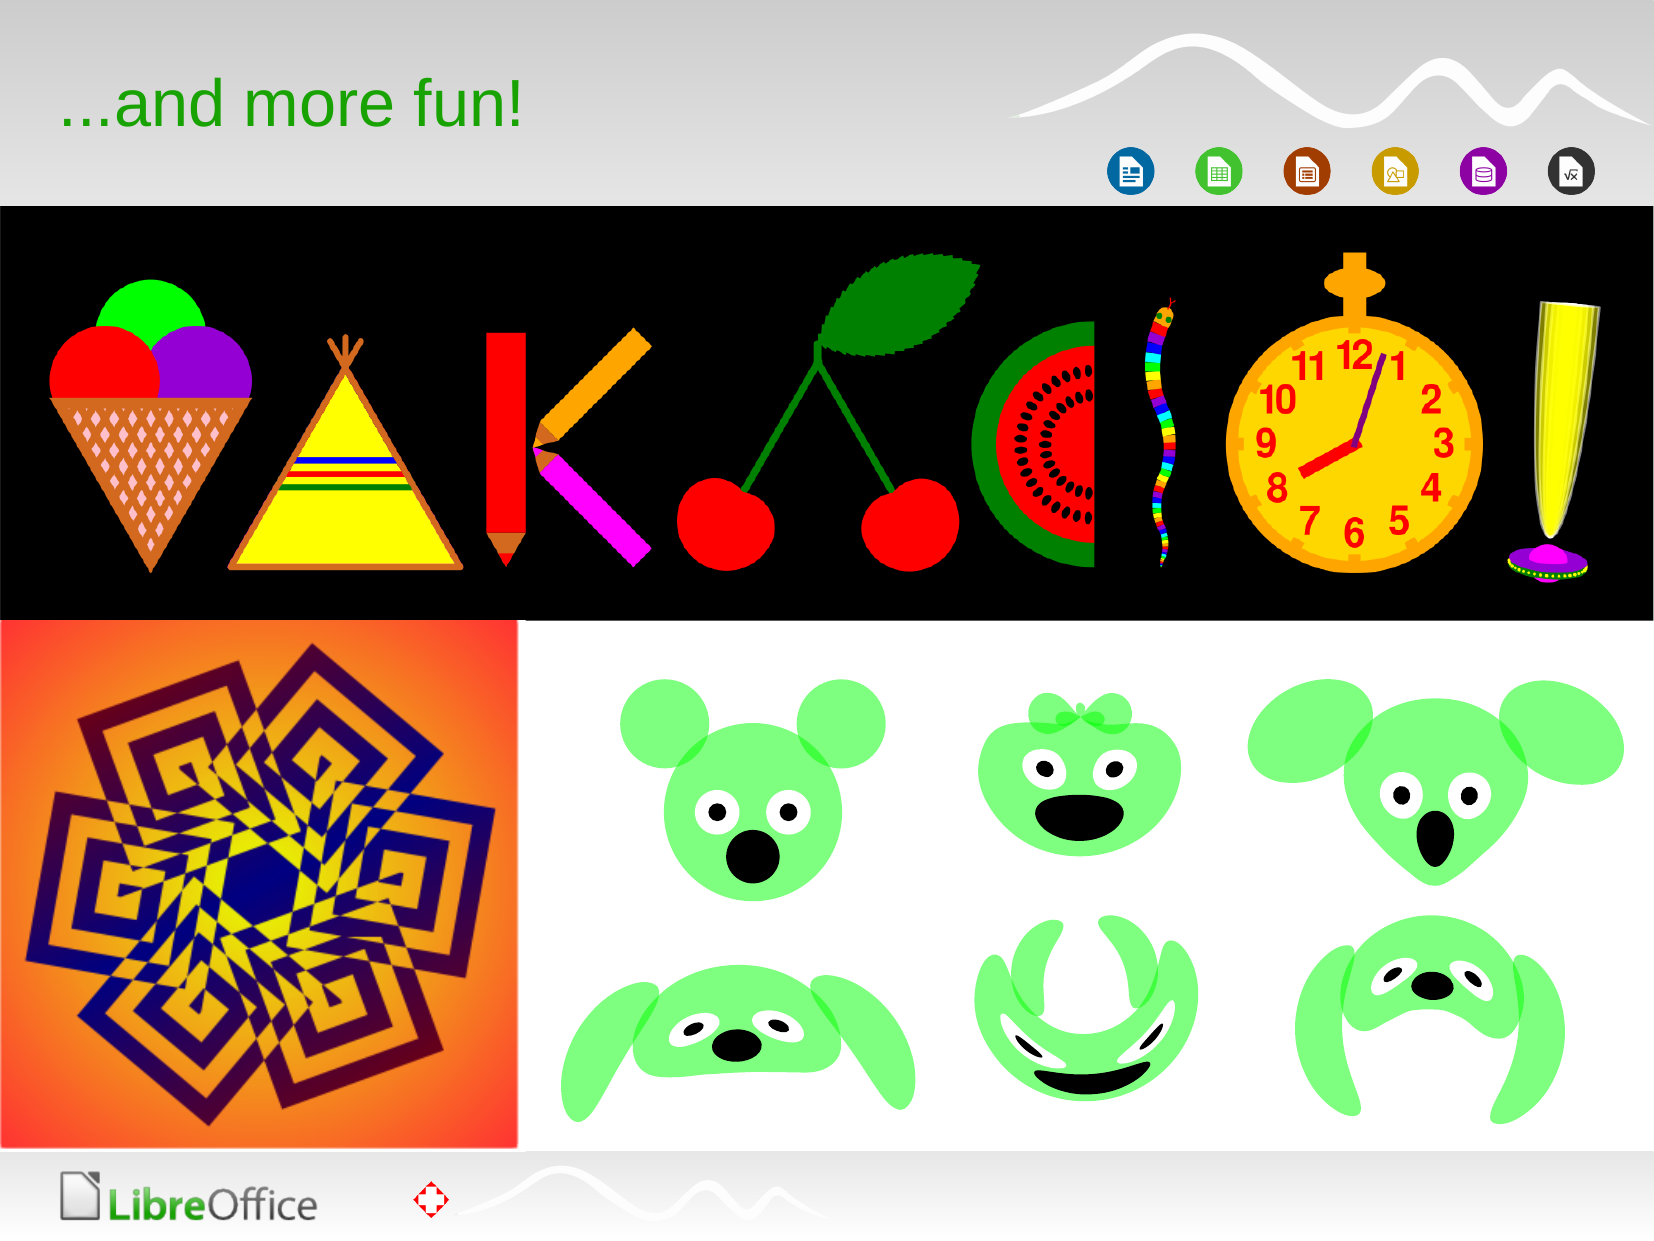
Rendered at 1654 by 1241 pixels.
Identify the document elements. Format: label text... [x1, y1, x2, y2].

text_box [561, 964, 916, 1123]
picture [413, 1163, 833, 1223]
text_box [978, 692, 1182, 857]
picture [1107, 147, 1595, 195]
text_box [620, 679, 886, 902]
picture [0, 206, 1654, 1240]
text_box [974, 915, 1199, 1102]
text_box [1247, 679, 1624, 886]
title ...and more fun! [59, 29, 1034, 178]
text_box [1295, 915, 1565, 1125]
picture [1034, 29, 1654, 131]
